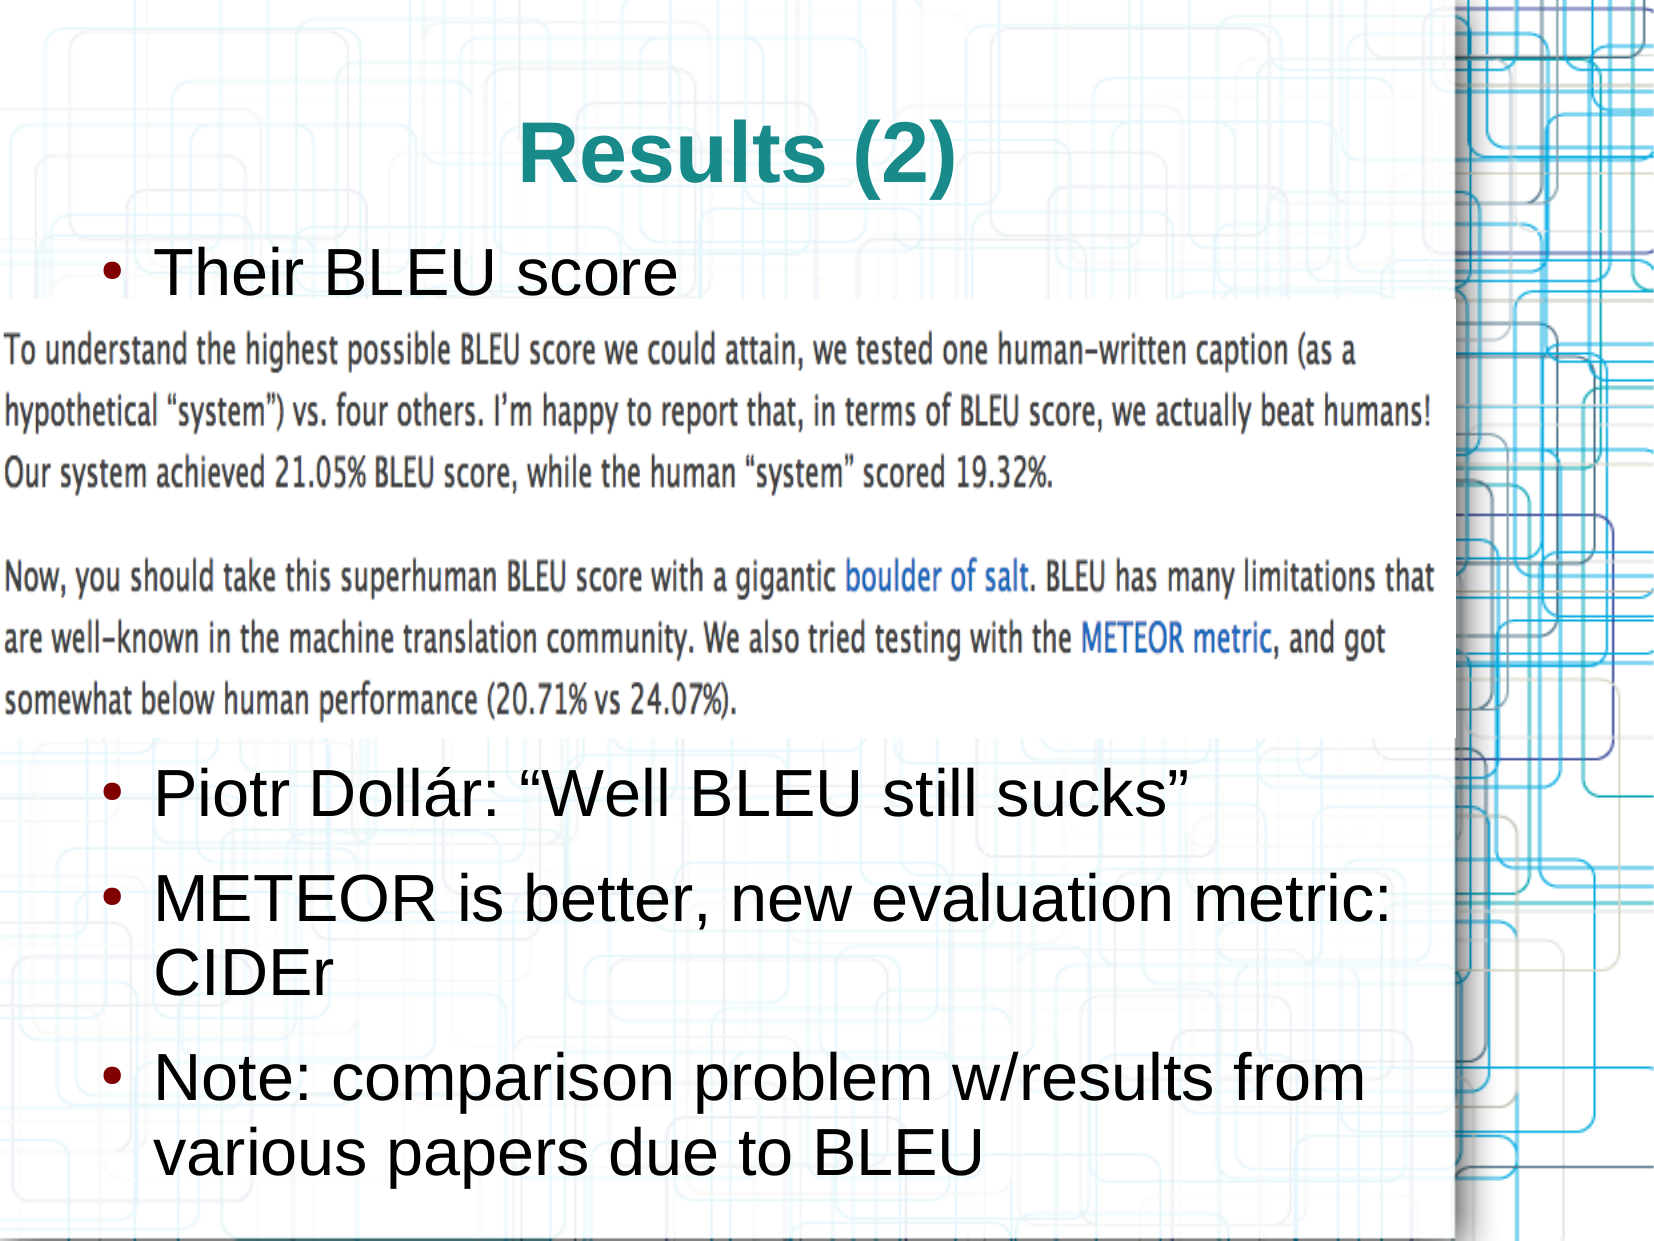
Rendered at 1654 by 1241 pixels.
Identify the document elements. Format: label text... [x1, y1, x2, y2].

list Their BLEU score Piotr Dollár: “Well BLEU still sucks” METEOR is better, new evaluation metric: CIDEr Note: comparison problem w/results from various papers due to BLEU [82, 234, 1418, 299]
picture [0, 0, 1654, 1241]
title Results (2) [59, 49, 1418, 257]
list Their BLEU score Piotr Dollár: “Well BLEU still sucks” METEOR is better, new evaluation metric: CIDEr Note: comparison problem w/results from various papers due to BLEU [82, 738, 1418, 1241]
